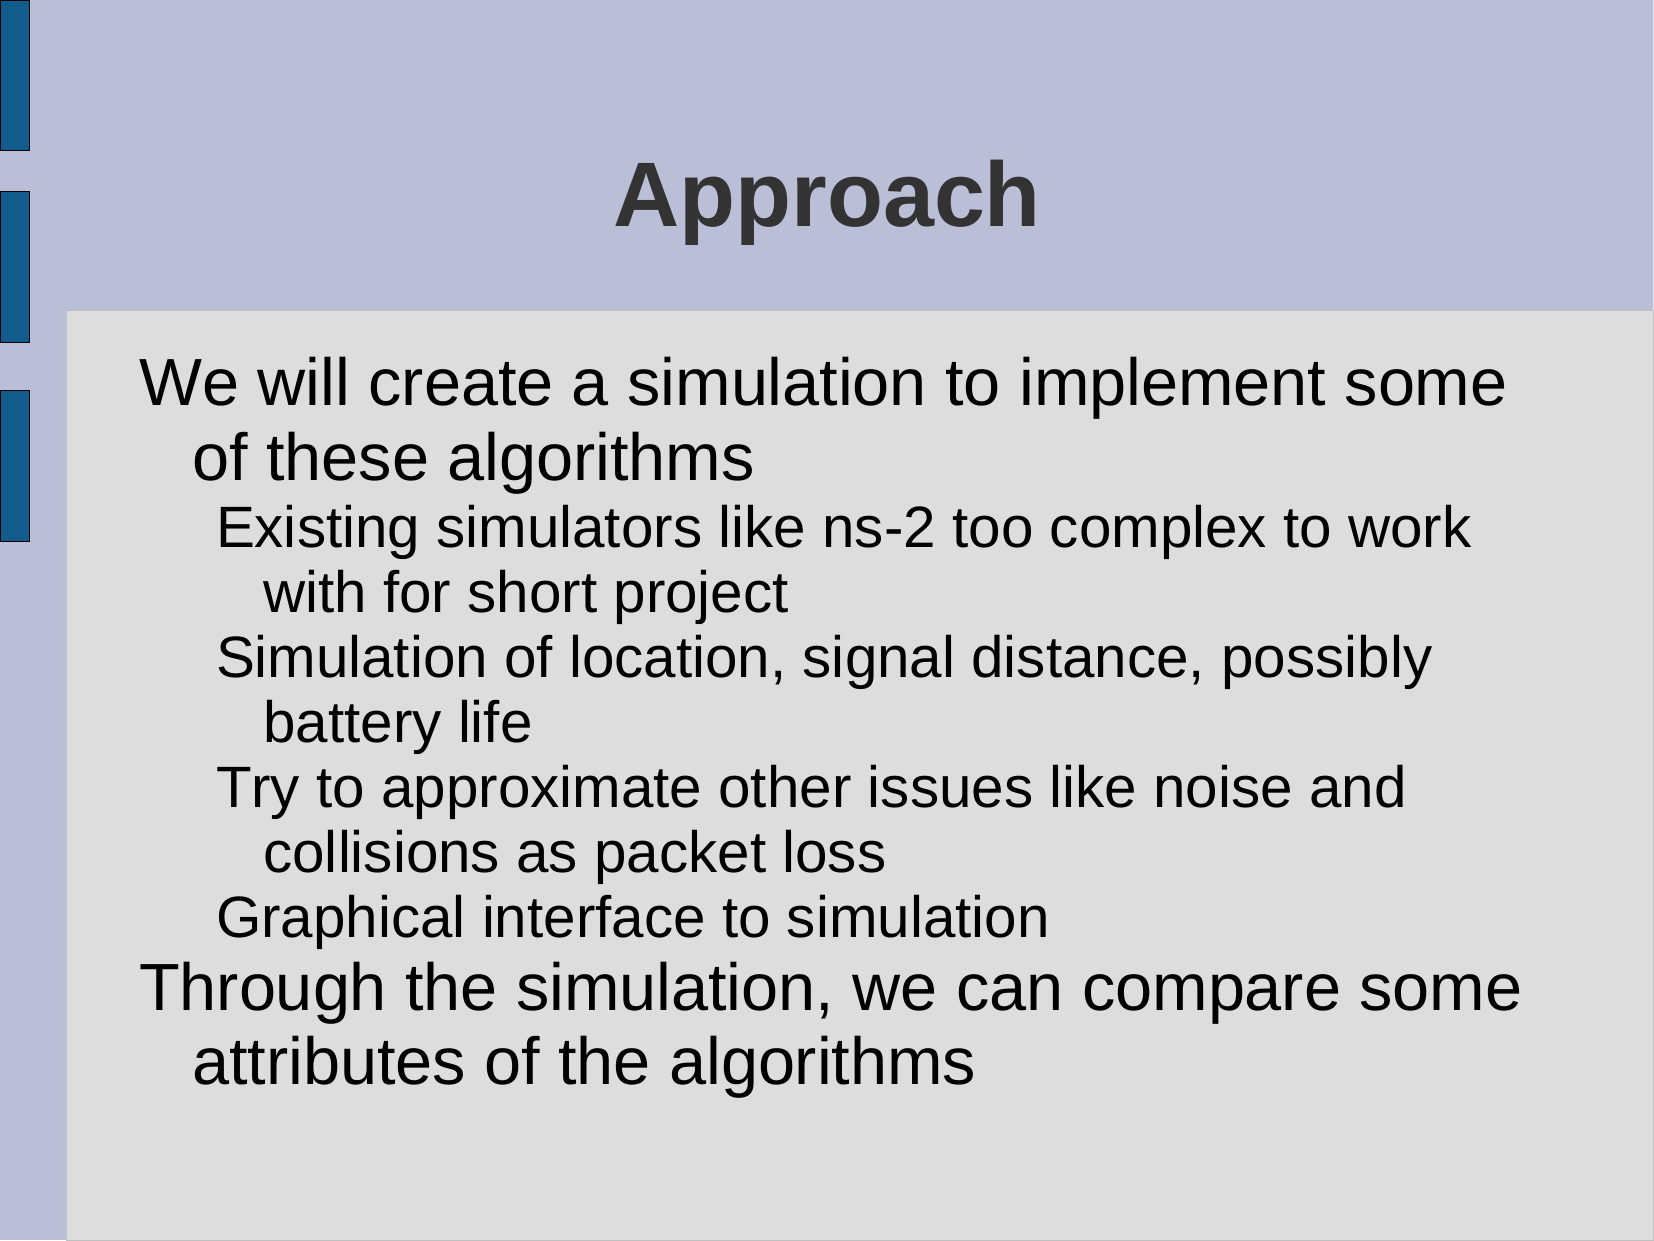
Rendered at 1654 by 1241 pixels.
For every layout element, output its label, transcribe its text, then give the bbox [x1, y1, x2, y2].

list We will create a simulation to implement some of these algorithms Existing simulators like ns-2 too complex to work with for short project Simulation of location, signal distance, possibly battery life Try to approximate other issues like noise and collisions as packet loss Graphical interface to simulation Through the simulation, we can compare some attributes of the algorithms [121, 344, 1534, 1127]
title Approach [121, 91, 1534, 299]
